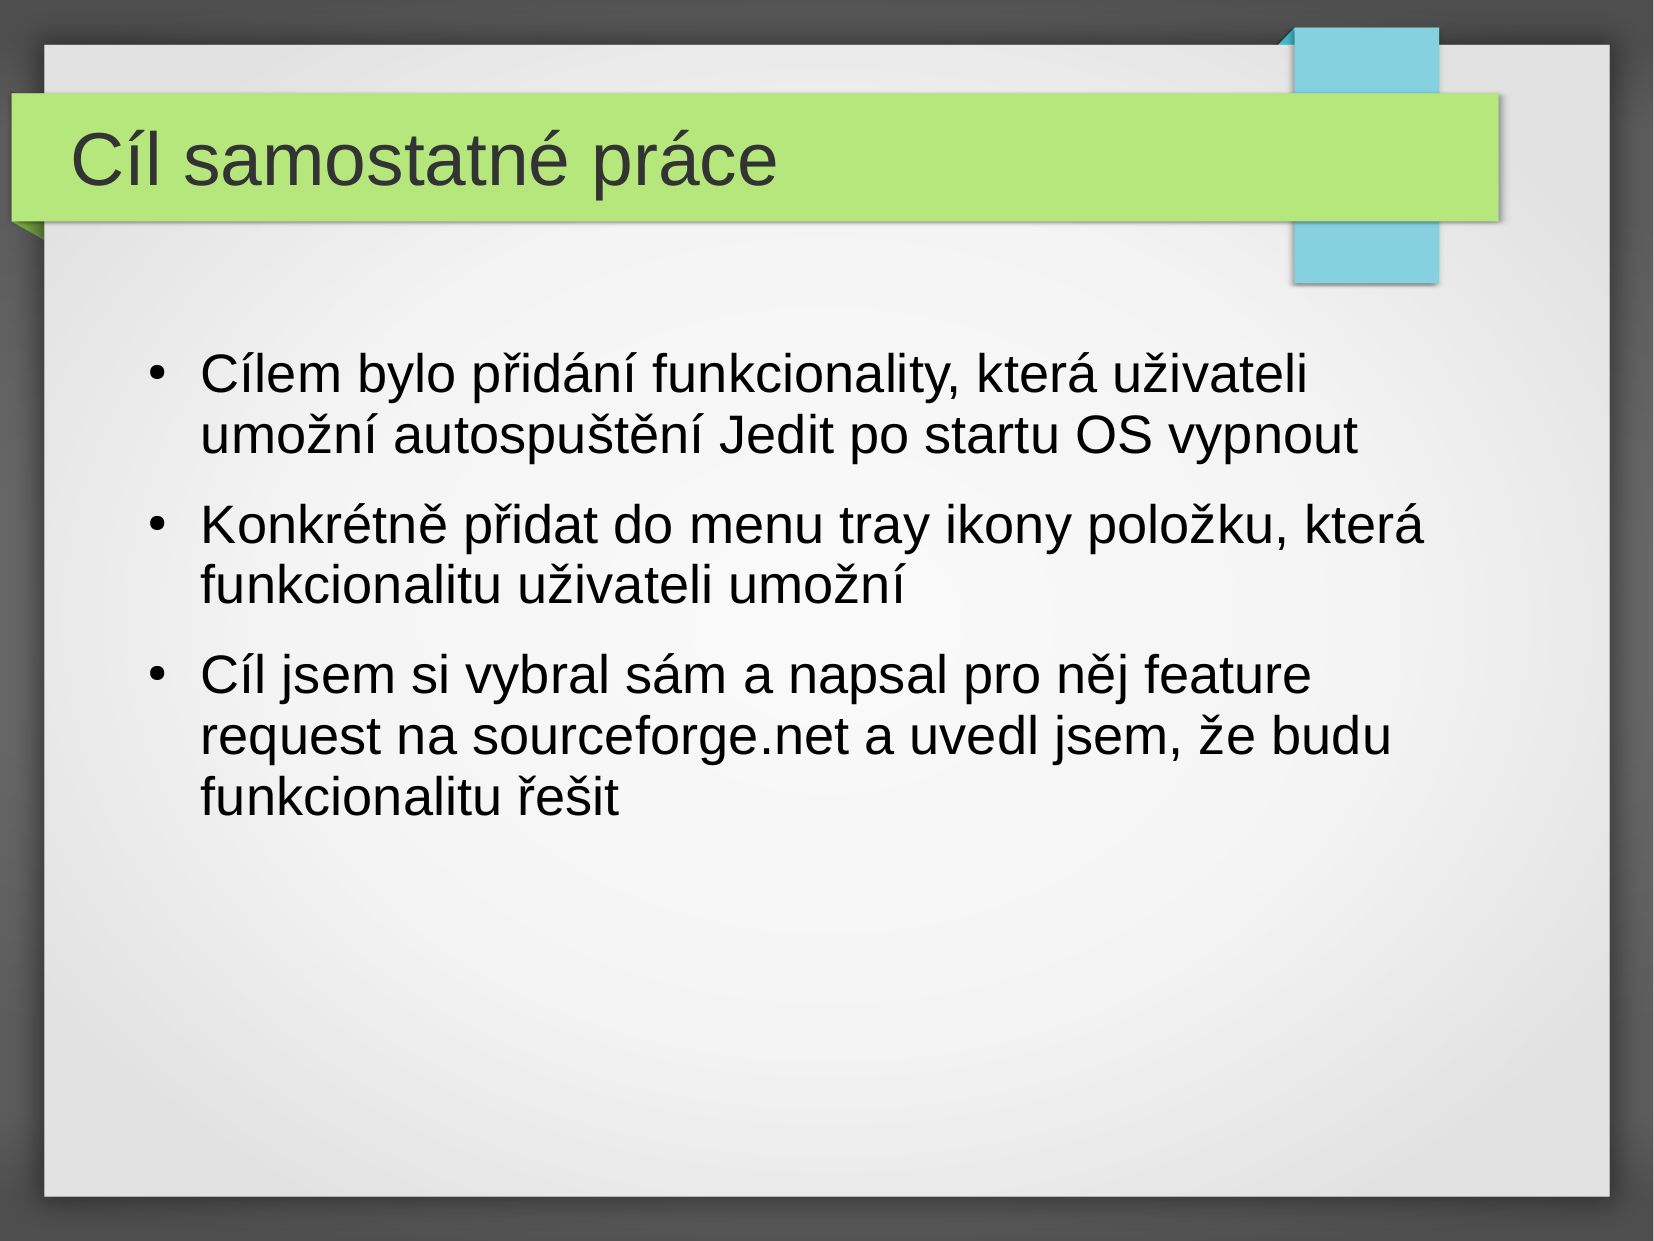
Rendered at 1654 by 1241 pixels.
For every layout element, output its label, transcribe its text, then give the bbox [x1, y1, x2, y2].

list Cílem bylo přidání funkcionality, která uživateli umožní autospuštění Jedit po startu OS vypnout Konkrétně přidat do menu tray ikony položku, která funkcionalitu uživateli umožní Cíl jsem si vybral sám a napsal pro něj feature request na sourceforge.net a uvedl jsem, že budu funkcionalitu řešit [129, 343, 1453, 1063]
title Cíl samostatné práce [70, 106, 1229, 213]
picture [0, 0, 1654, 1241]
